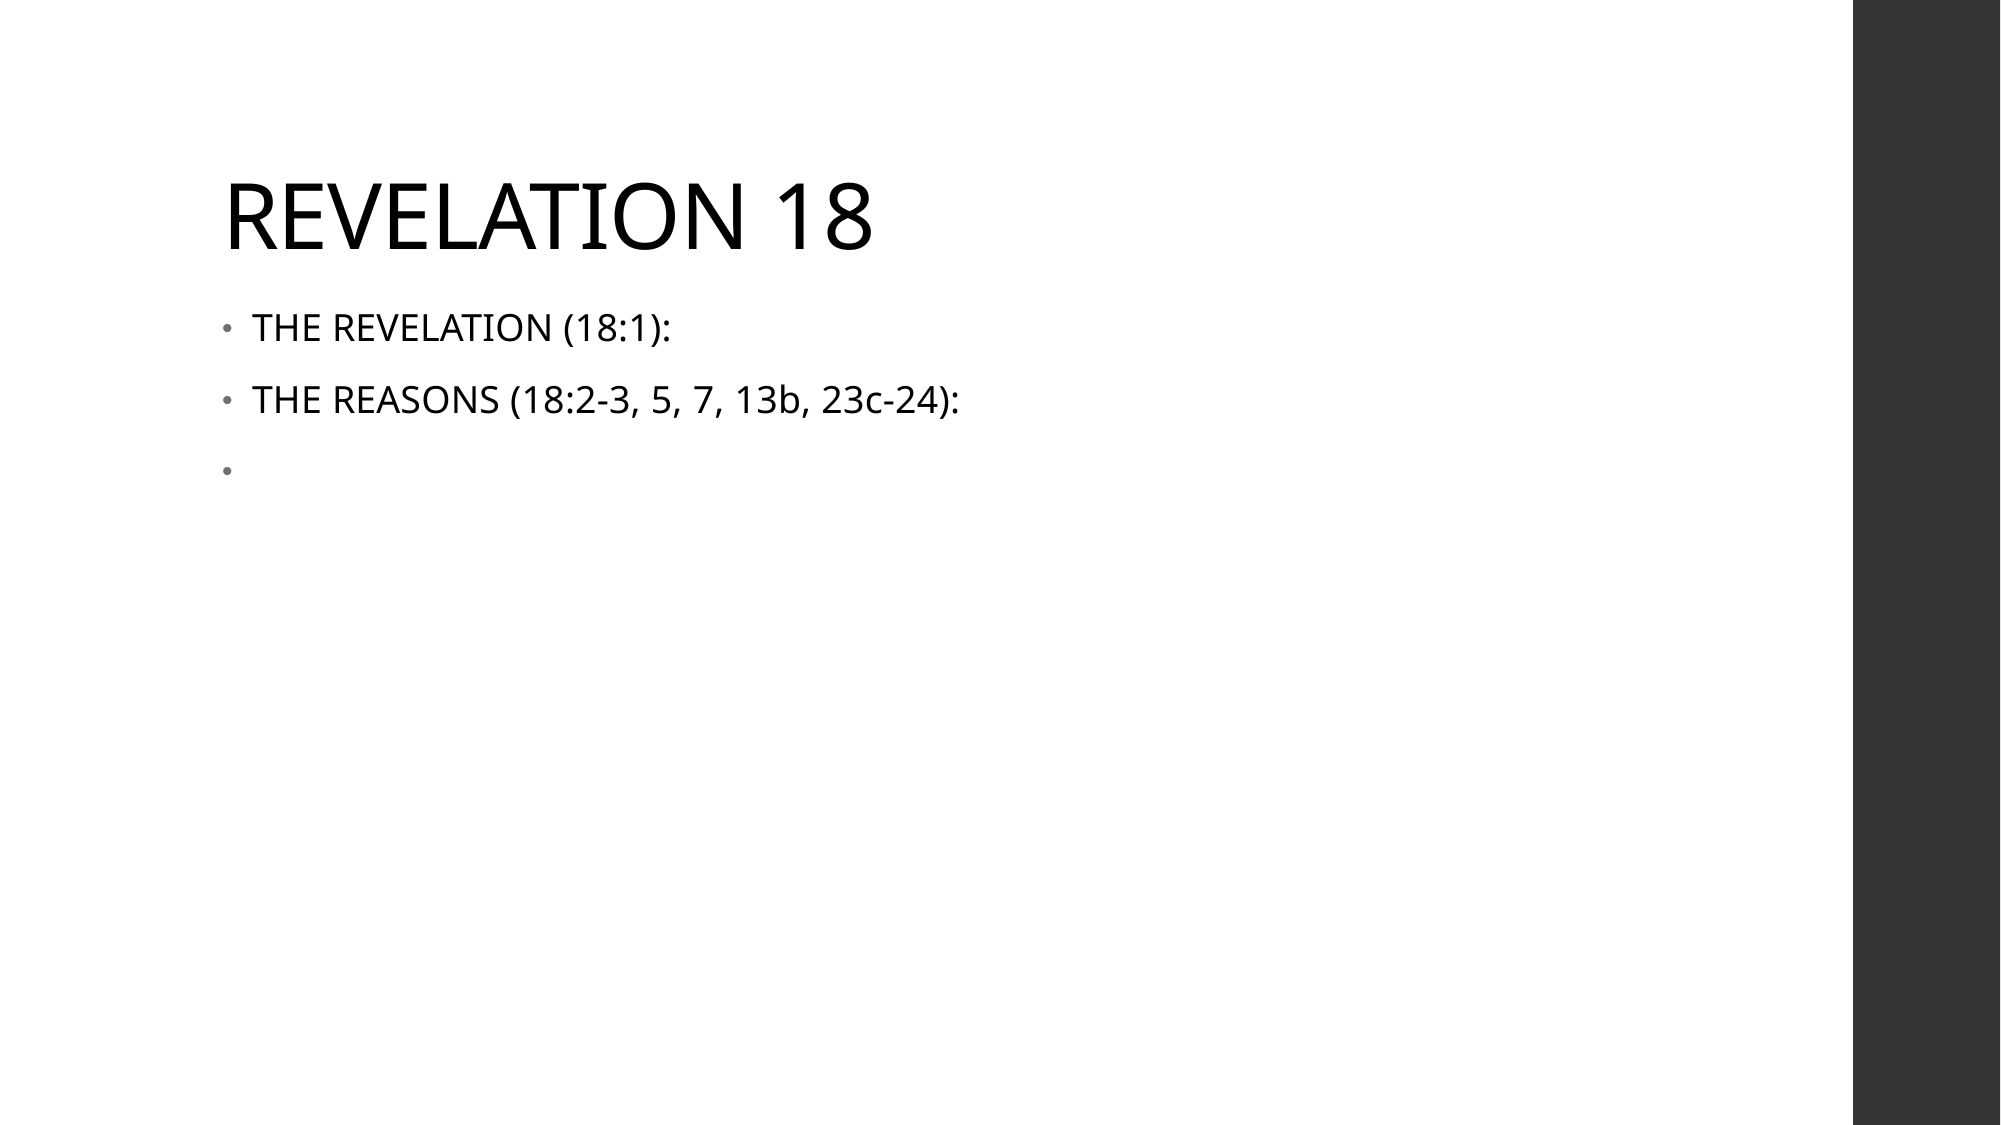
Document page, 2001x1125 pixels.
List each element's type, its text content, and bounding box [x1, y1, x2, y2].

title REVELATION 18 [206, 60, 1797, 278]
list THE REVELATION (18:1): THE REASONS (18:2-3, 5, 7, 13b, 23c-24): [206, 299, 1617, 1014]
